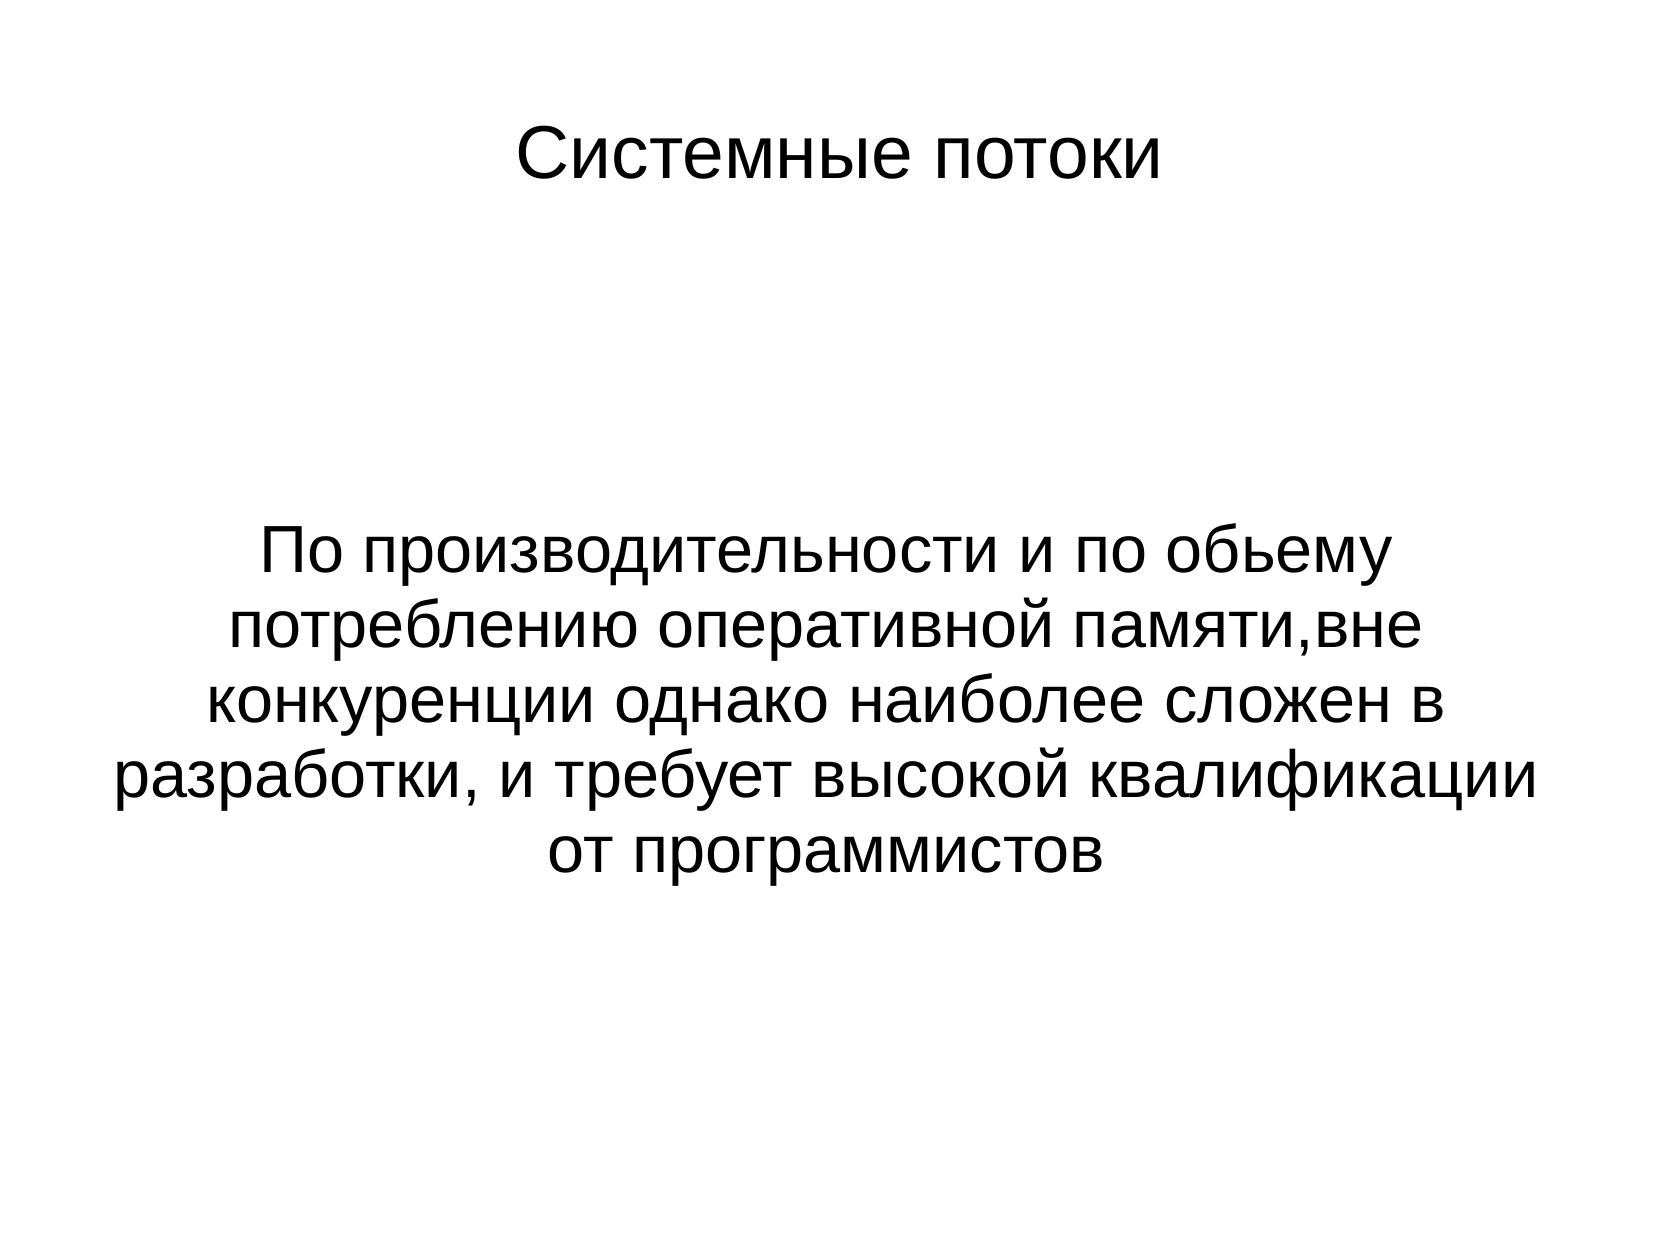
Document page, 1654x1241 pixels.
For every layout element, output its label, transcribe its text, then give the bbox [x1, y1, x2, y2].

title Системные потоки [82, 49, 1571, 257]
text_box По производительности и по обьему потреблению оперативной памяти,вне конкуренции однако наиболее сложен в разработки, и требует высокой квалификации от программистов [82, 297, 1571, 1102]
